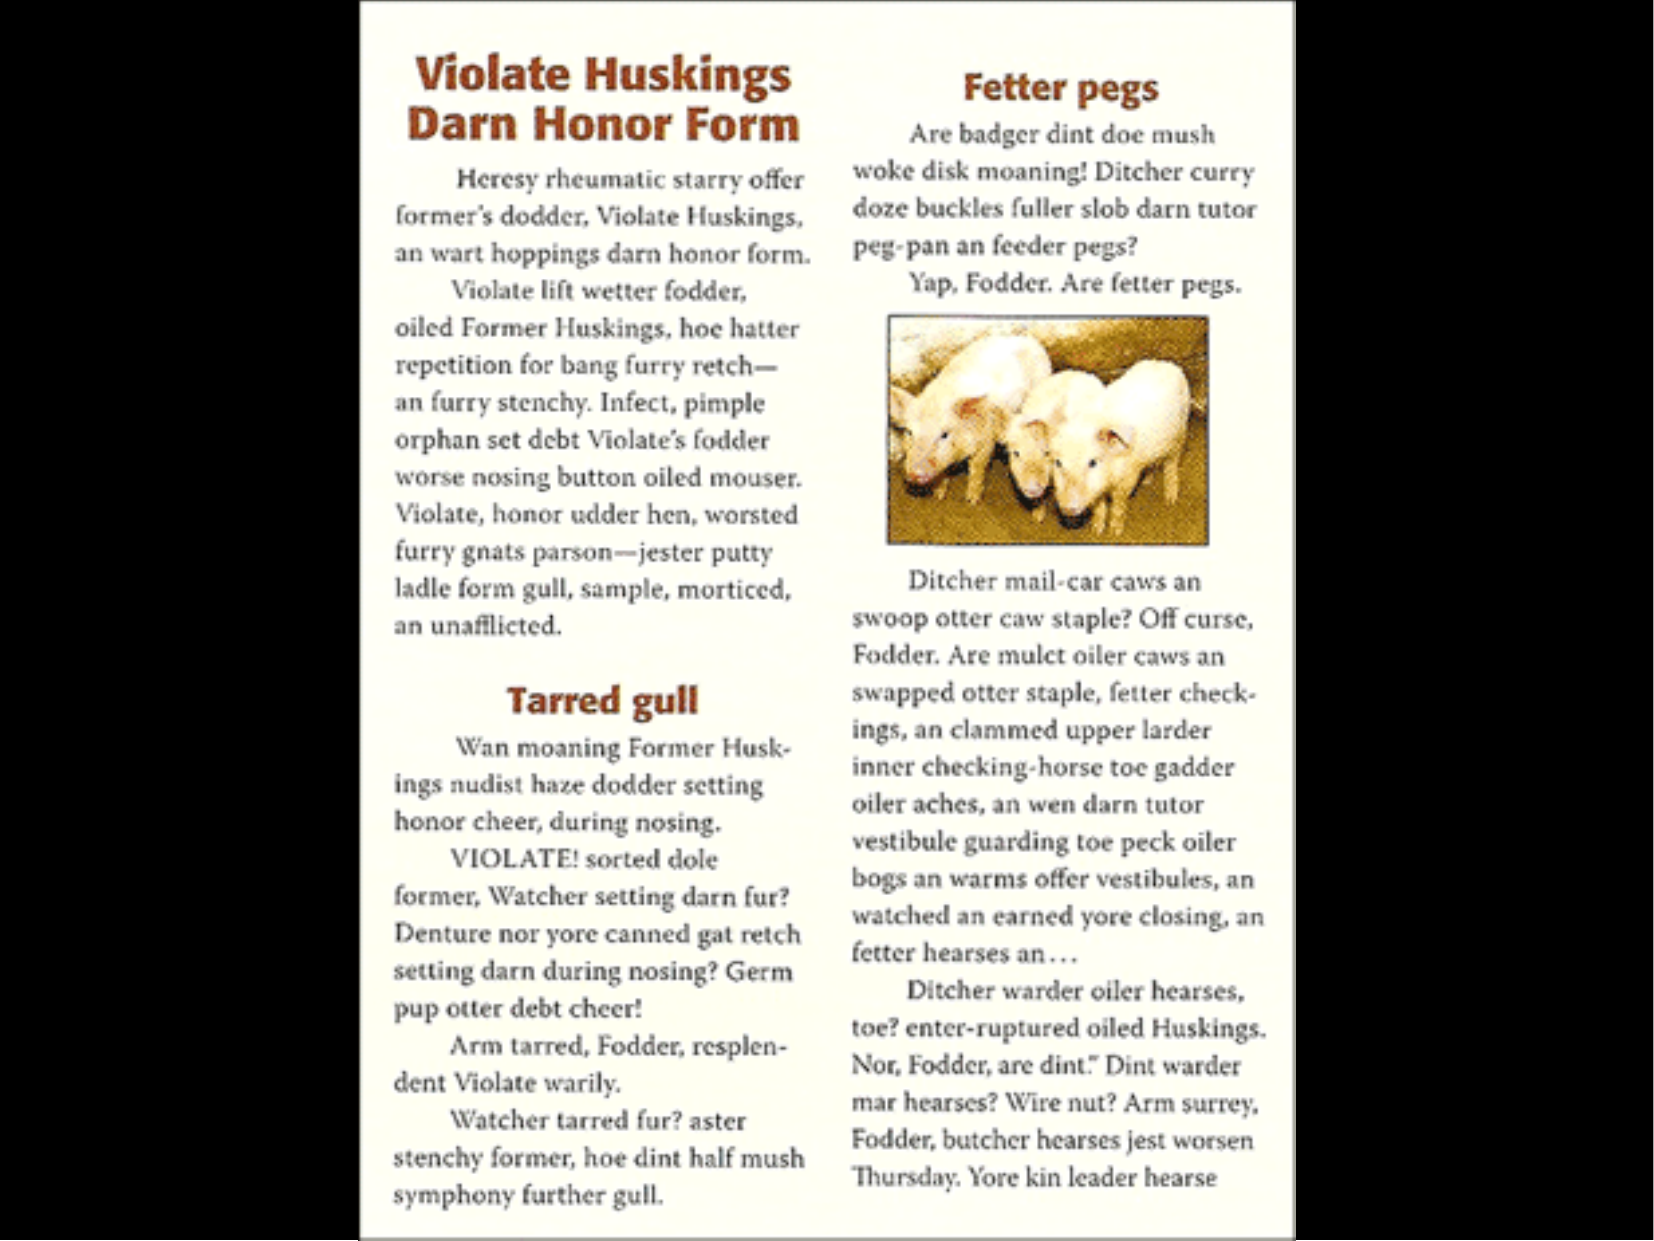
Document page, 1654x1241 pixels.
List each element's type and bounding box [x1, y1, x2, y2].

picture [358, 0, 1296, 1241]
